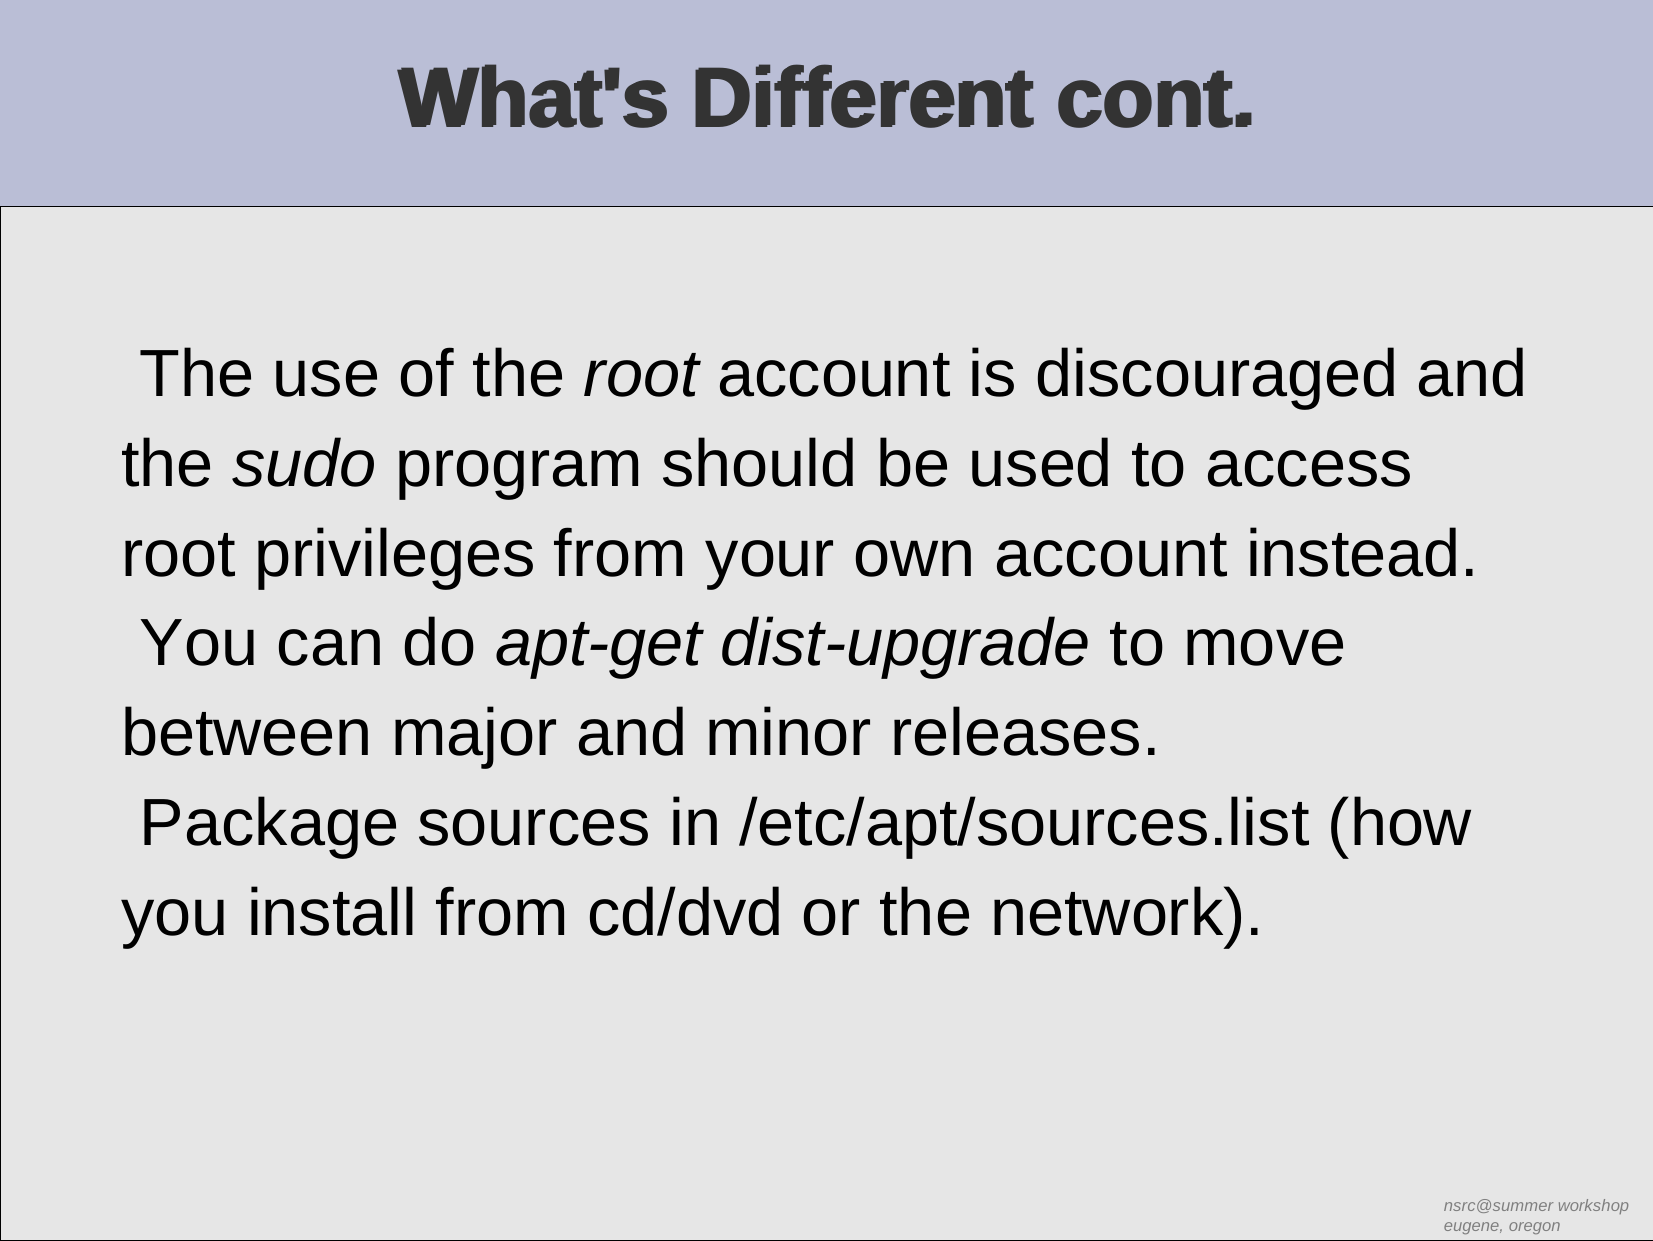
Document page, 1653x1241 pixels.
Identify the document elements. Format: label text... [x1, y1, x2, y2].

list The use of the root account is discouraged and the sudo program should be used to access root privileges from your own account instead. You can do apt-get dist-upgrade to move between major and minor releases. Package sources in /etc/apt/sources.list (how you install from cd/dvd or the network). [121, 321, 1533, 1104]
title What's Different cont. [0, 0, 1653, 215]
title What's Different cont. [124, 0, 1536, 213]
